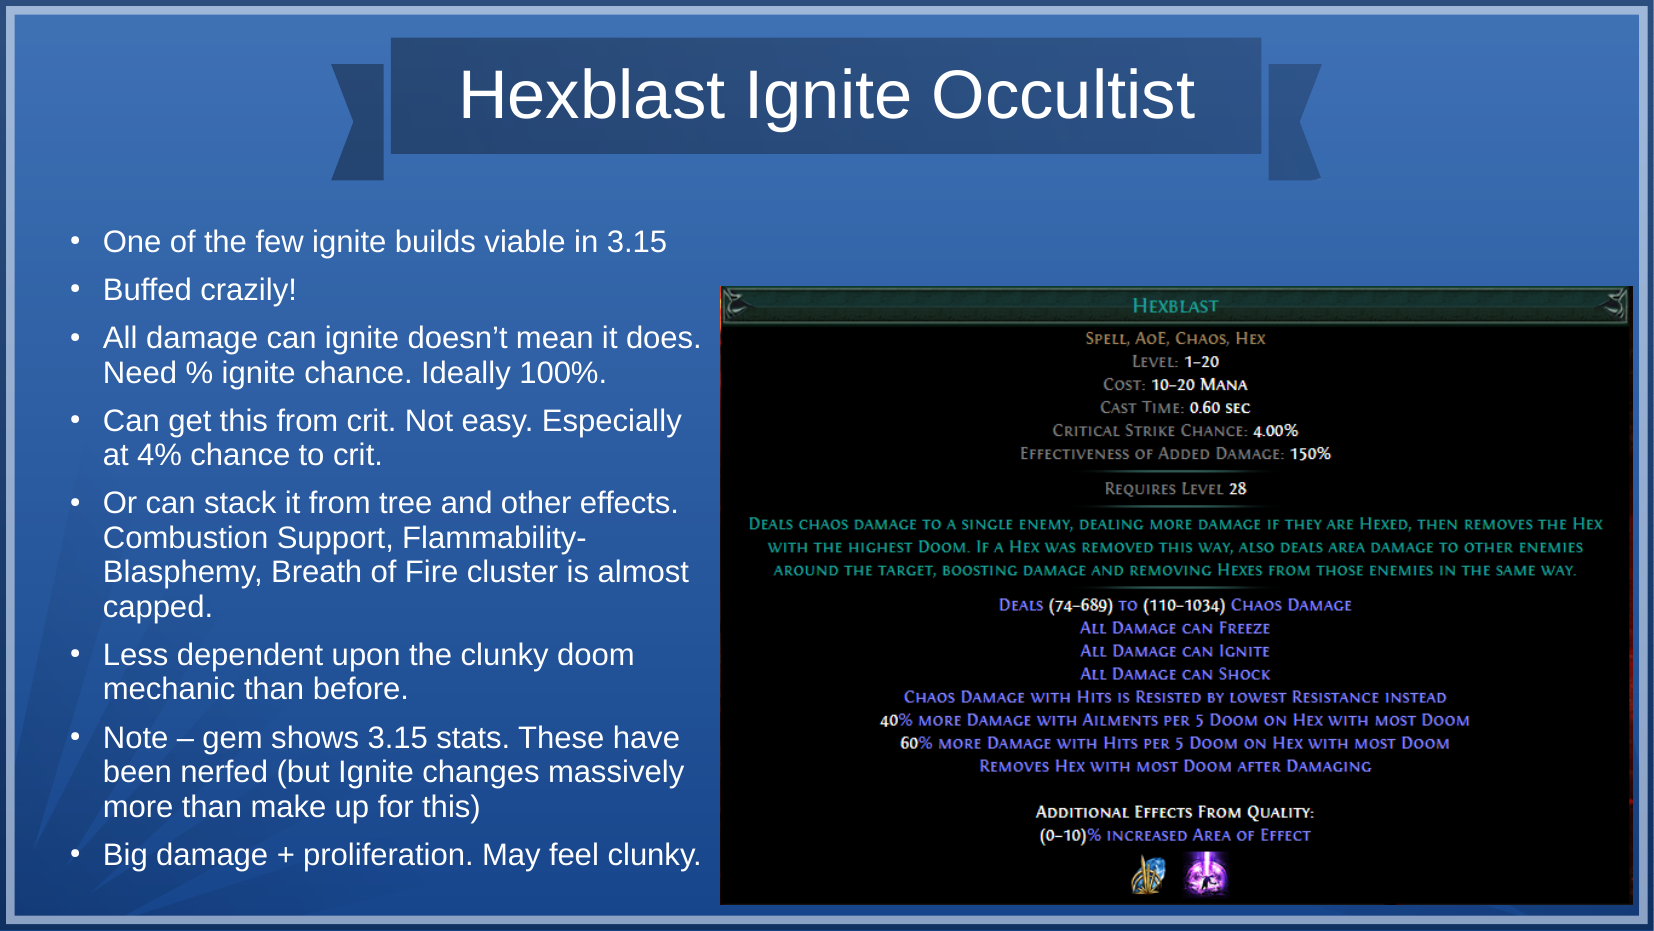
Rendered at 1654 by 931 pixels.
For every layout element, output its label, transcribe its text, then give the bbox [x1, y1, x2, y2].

list One of the few ignite builds viable in 3.15 Buffed crazily! All damage can ignite doesn’t mean it does. Need % ignite chance. Ideally 100%. Can get this from crit. Not easy. Especially at 4% chance to crit. Or can stack it from tree and other effects. Combustion Support, Flammability-Blasphemy, Breath of Fire cluster is almost capped. Less dependent upon the clunky doom mechanic than before. Note – gem shows 3.15 stats. These have been nerfed (but Ignite changes massively more than make up for this) Big damage + proliferation. May feel clunky. [59, 224, 709, 886]
picture [720, 286, 1633, 905]
title Hexblast Ignite Occultist [389, 35, 1264, 154]
